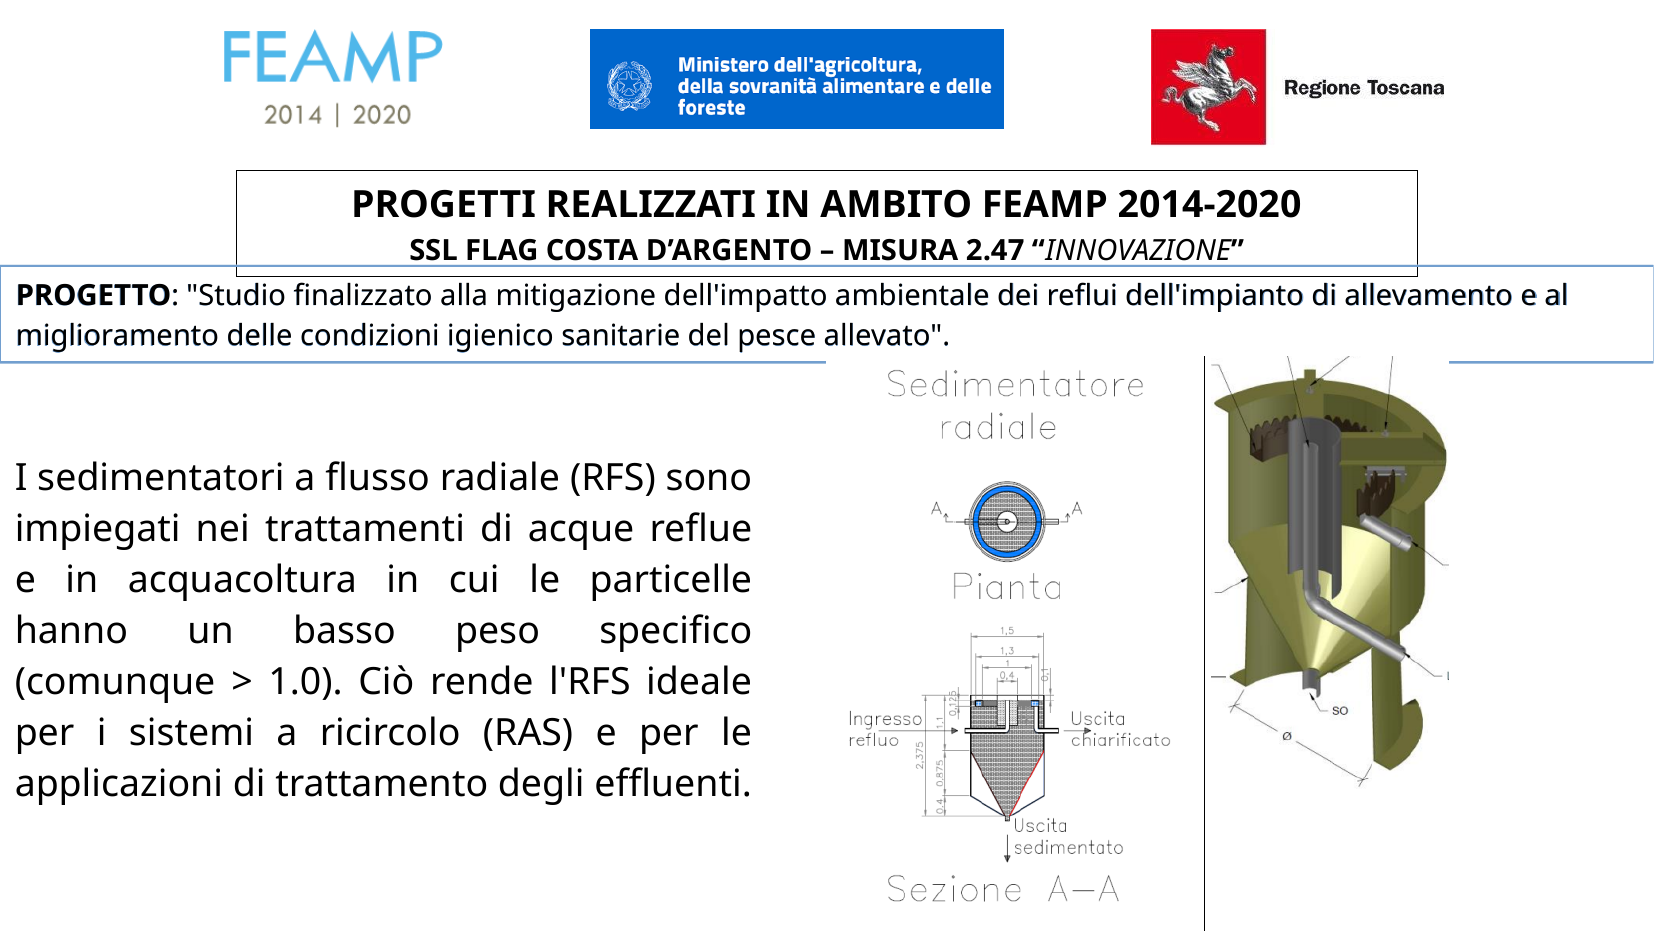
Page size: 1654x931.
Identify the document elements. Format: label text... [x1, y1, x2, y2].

picture [826, 356, 1449, 931]
picture [1151, 29, 1452, 148]
text_box PROGETTI REALIZZATI IN AMBITO FEAMP 2014-2020 SSL FLAG COSTA D’ARGENTO – MISURA 2.47 “INNOVAZIONE” [236, 170, 1418, 264]
picture [590, 29, 1004, 129]
text_box I sedimentatori a flusso radiale (RFS) sono impiegati nei trattamenti di acque reflue e in acquacoltura in cui le particelle hanno un basso peso specifico (comunque > 1.0). Ciò rende l'RFS ideale per i sistemi a ricircolo (RAS) e per le applicazioni di trattamento degli effluenti. [0, 442, 768, 775]
picture [224, 29, 443, 128]
text_box PROGETTO: "Studio finalizzato alla mitigazione dell'impatto ambientale dei reflui dell'impianto di allevamento e al miglioramento delle condizioni igienico sanitarie del pesce allevato". [0, 265, 1654, 354]
